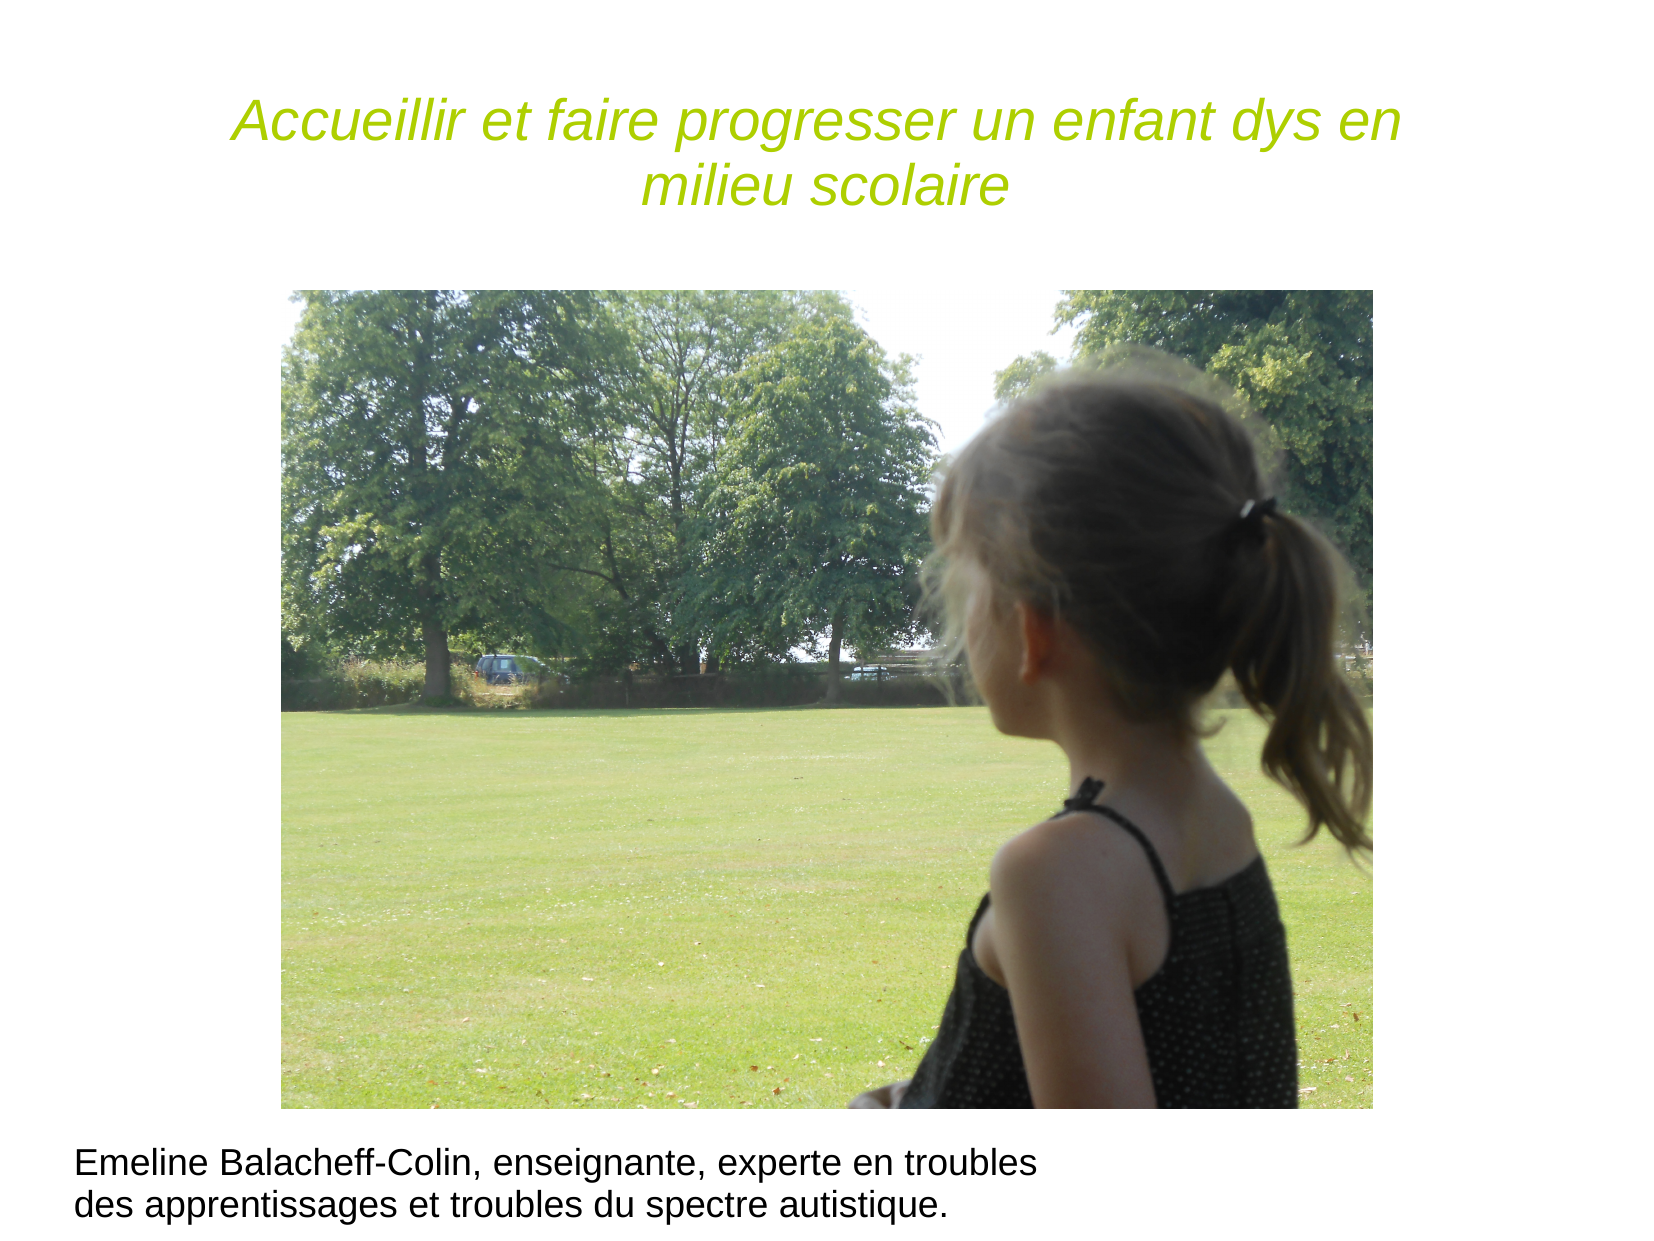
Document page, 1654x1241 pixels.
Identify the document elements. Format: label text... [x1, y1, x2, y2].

picture [281, 290, 1373, 1109]
text_box Emeline Balacheff-Colin, enseignante, experte en troubles des apprentissages et troubles du spectre autistique. [59, 1133, 1123, 1233]
title Accueillir et faire progresser un enfant dys en milieu scolaire [82, 49, 1571, 257]
